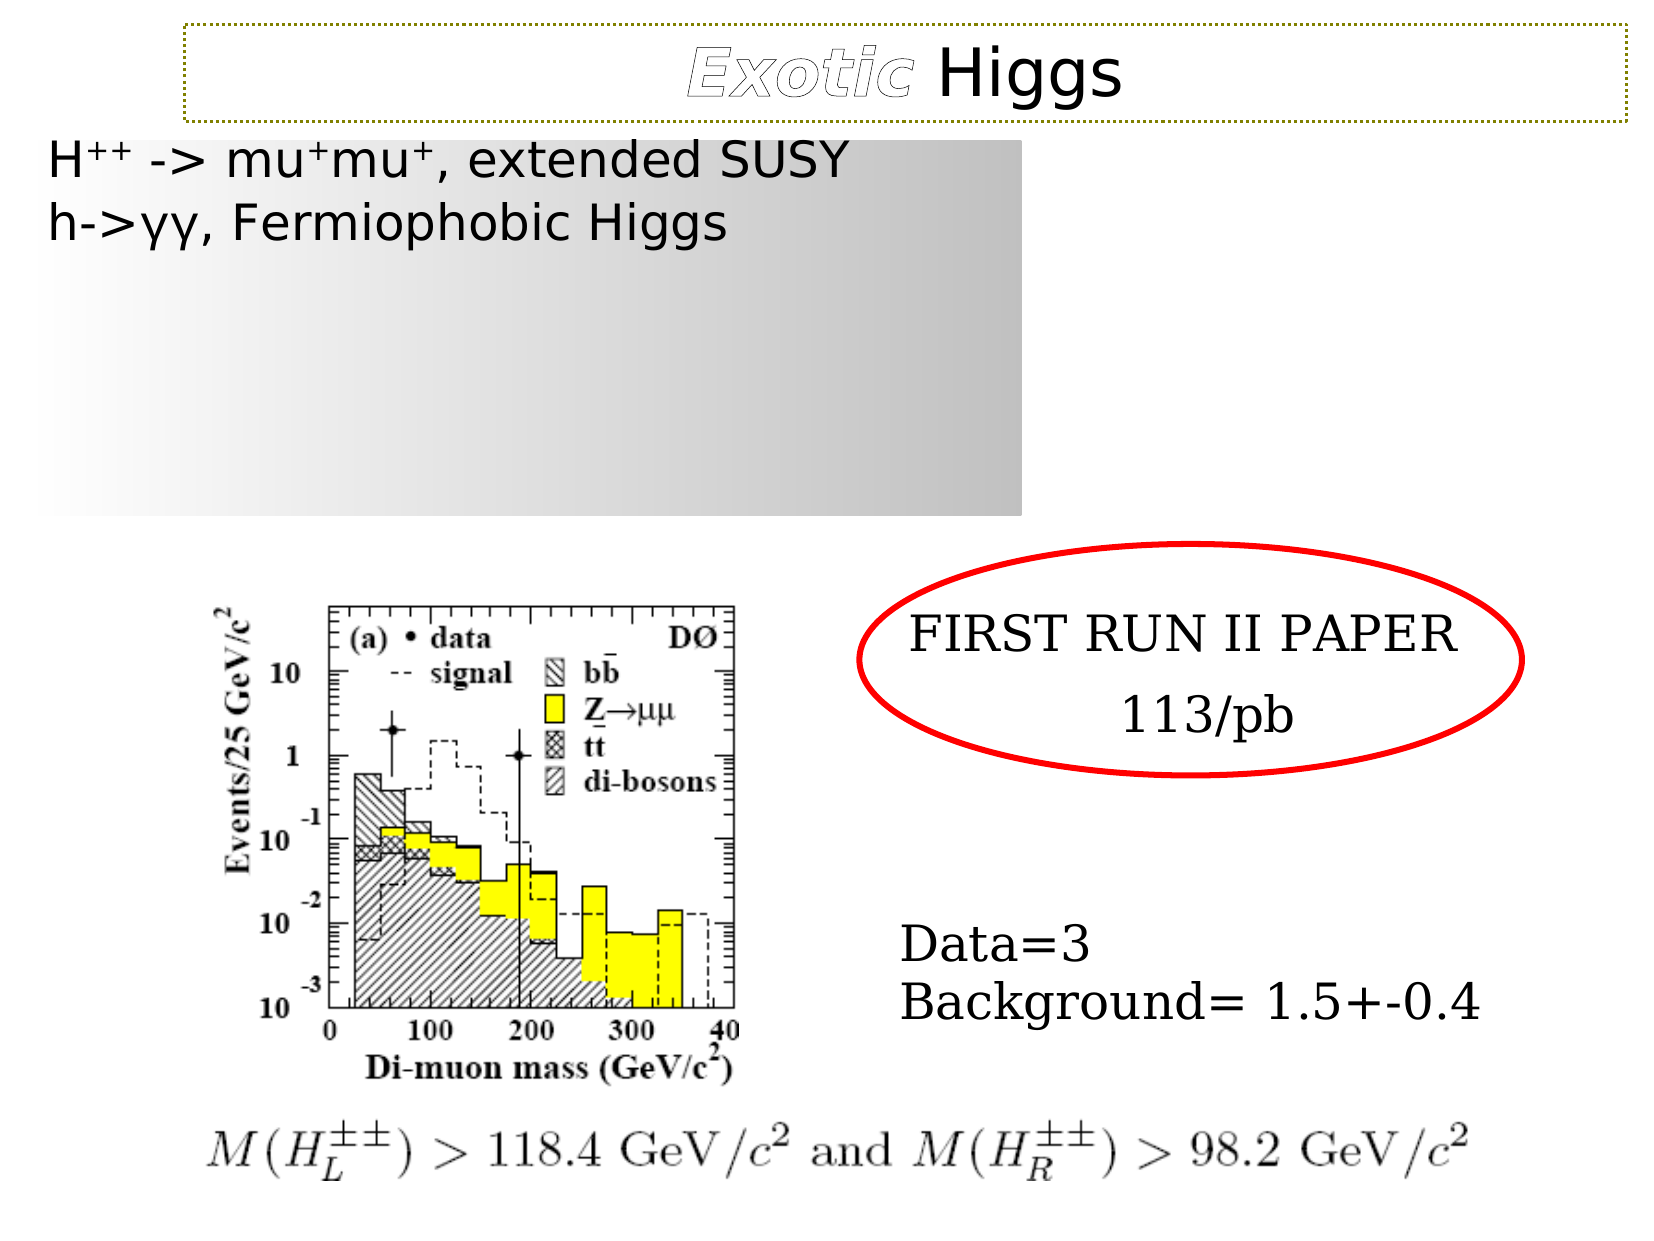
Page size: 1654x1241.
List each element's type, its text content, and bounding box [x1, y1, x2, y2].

text_box 113/pb [1120, 685, 1297, 745]
picture [201, 584, 739, 1092]
list H++ -> mu+mu+, extended SUSY h->γγ, Fermiophobic Higgs [30, 140, 1022, 516]
title Exotic Higgs [184, 24, 1627, 122]
picture [201, 1117, 1477, 1181]
text_box Data=3 Background= 1.5+-0.4 [899, 914, 1483, 1032]
text_box FIRST RUN II PAPER [908, 604, 1458, 664]
